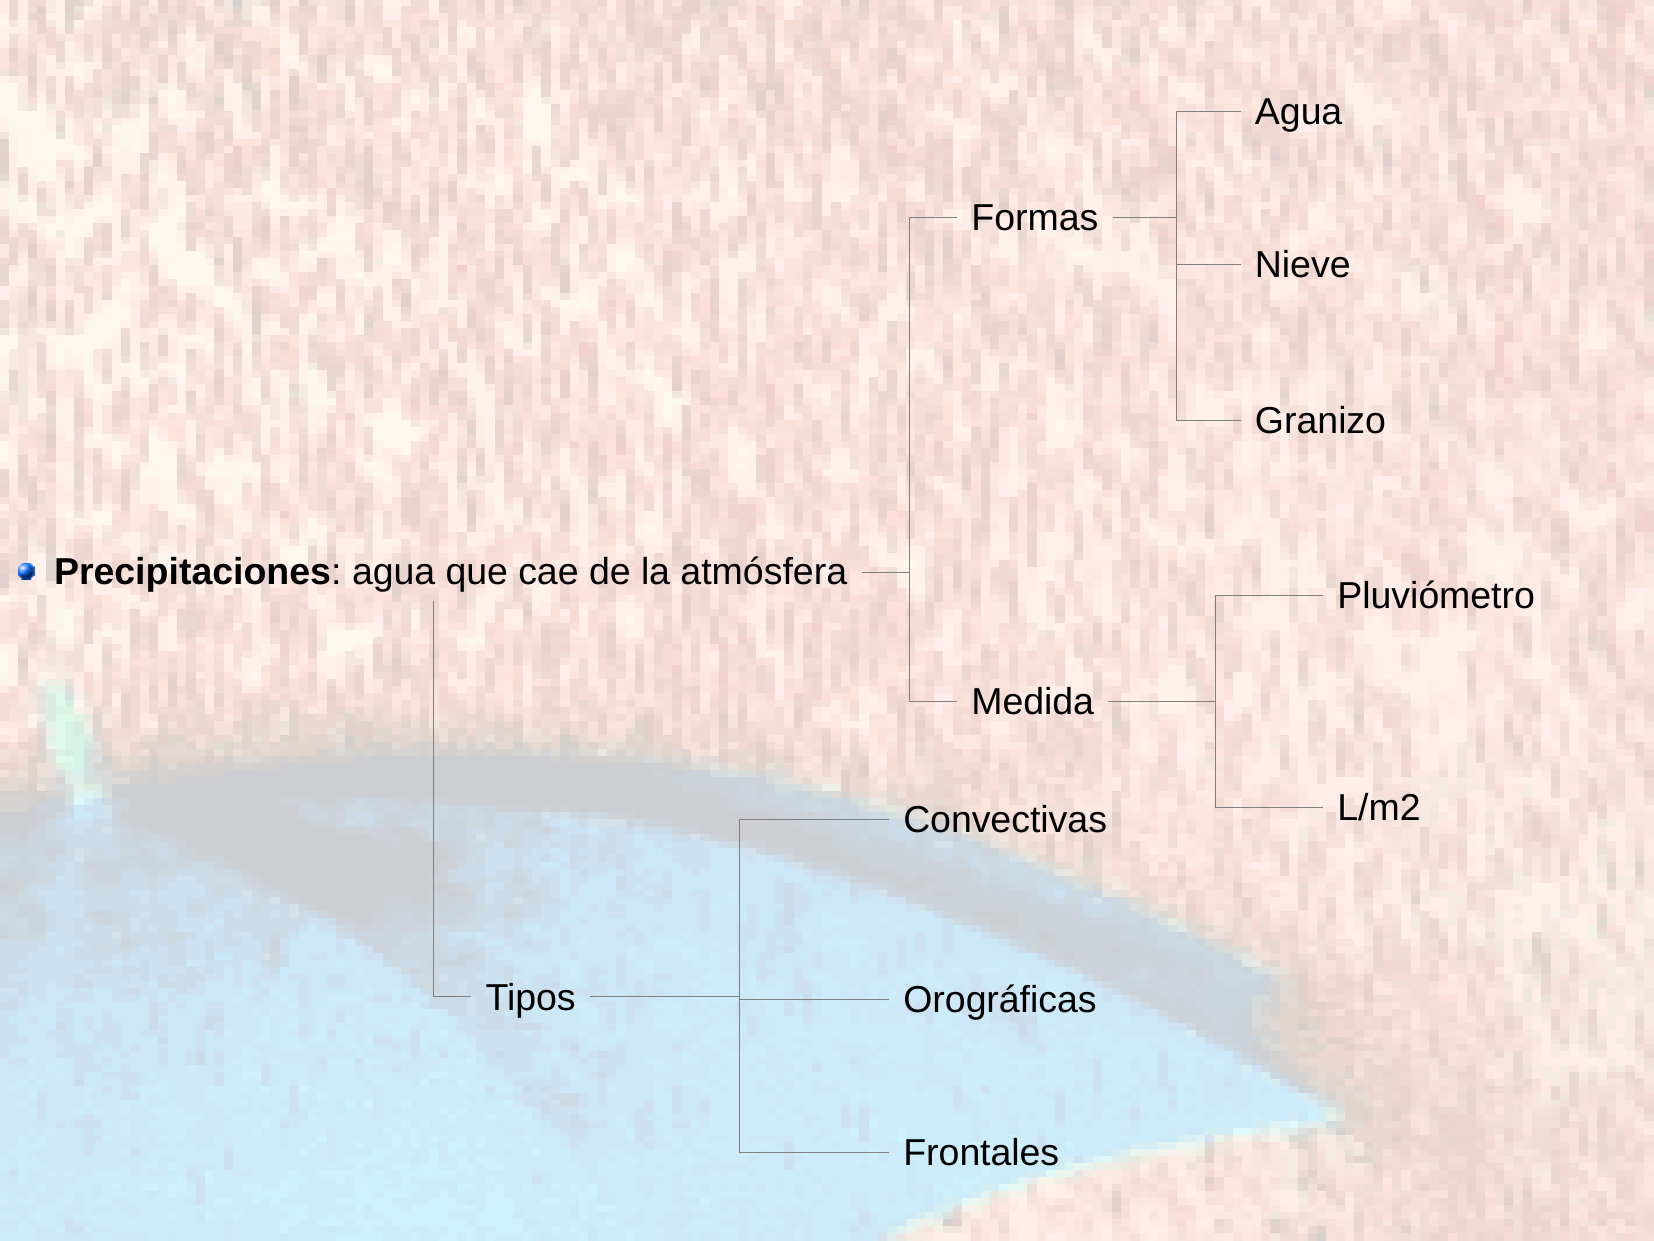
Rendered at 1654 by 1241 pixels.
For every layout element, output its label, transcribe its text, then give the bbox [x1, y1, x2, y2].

text_box Medida [956, 673, 1109, 731]
text_box Tipos [470, 968, 591, 1026]
text_box Precipitaciones: agua que cae de la atmósfera [4, 543, 863, 602]
text_box Pluviómetro [1322, 566, 1550, 624]
picture [0, 0, 1654, 1241]
text_box Orográficas [888, 970, 1112, 1028]
text_box L/m2 [1322, 779, 1436, 837]
text_box Frontales [888, 1124, 1075, 1182]
text_box Agua [1240, 82, 1358, 140]
text_box Granizo [1240, 392, 1401, 449]
text_box Convectivas [888, 791, 1123, 849]
text_box Nieve [1240, 236, 1366, 294]
text_box Formas [956, 188, 1114, 246]
